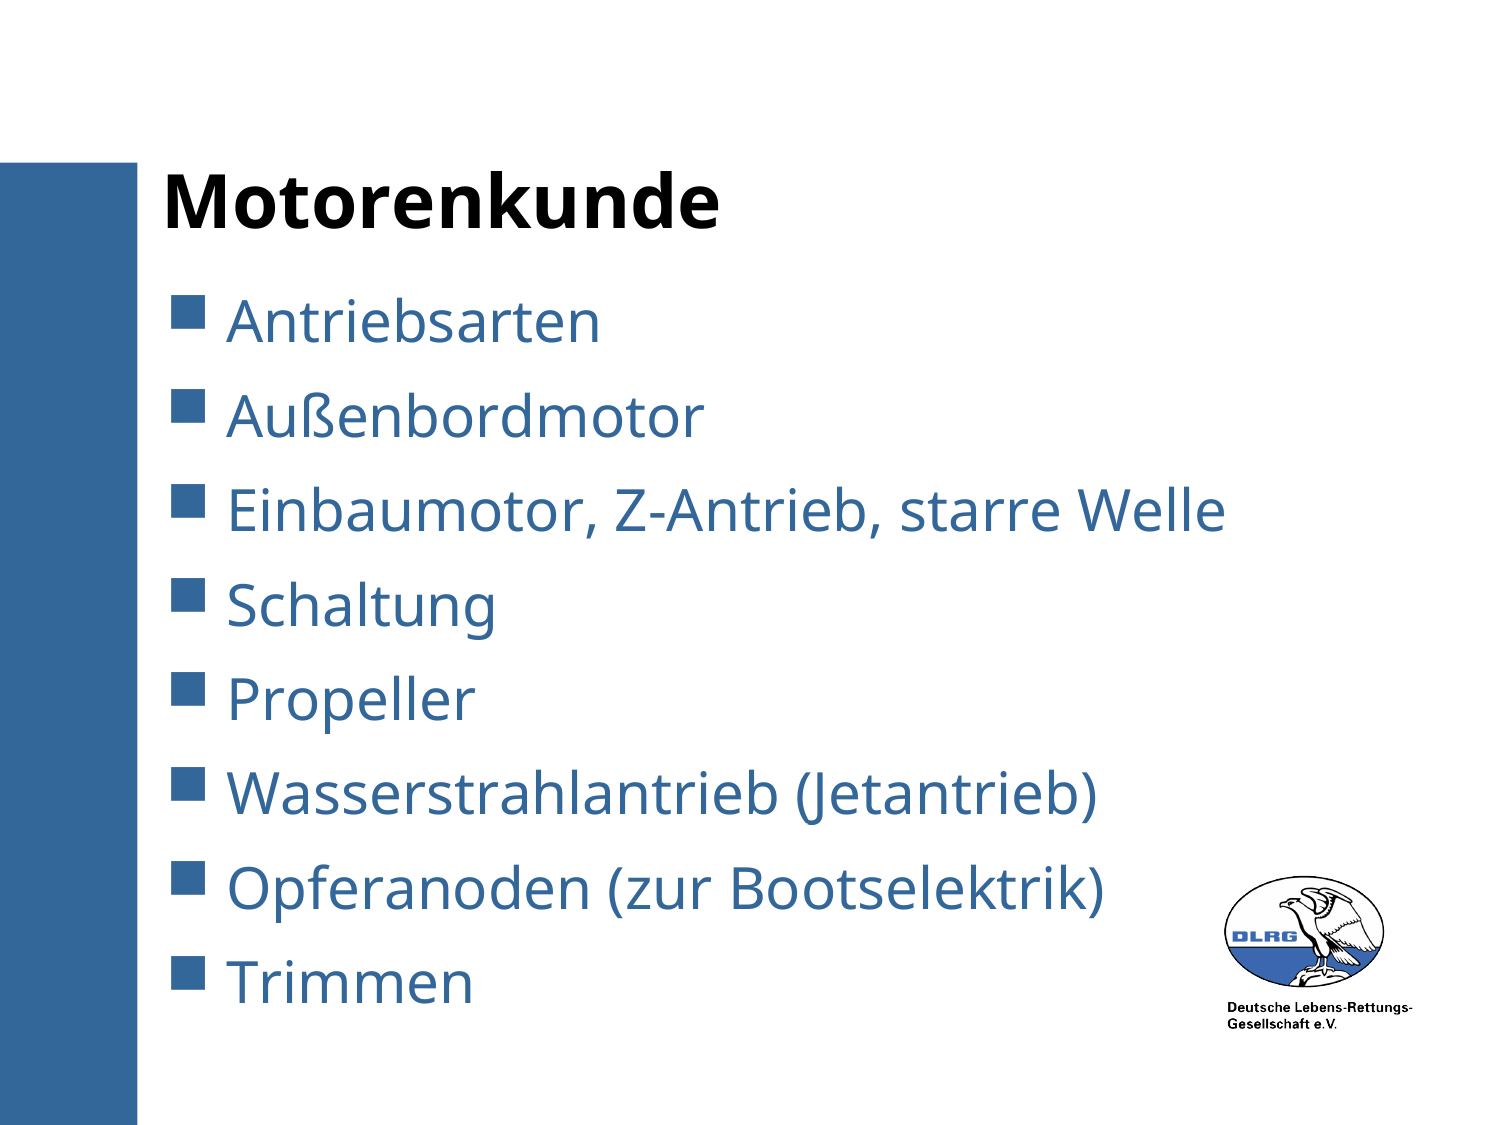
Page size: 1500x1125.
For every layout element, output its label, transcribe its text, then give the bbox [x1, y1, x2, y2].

text_box Antriebsarten Außenbordmotor Einbaumotor, Z-Antrieb, starre Welle Schaltung Propeller Wasserstrahlantrieb (Jetantrieb) Opferanoden (zur Bootselektrik) Trimmen [151, 252, 1460, 1056]
text_box Motorenkunde [147, 138, 1440, 259]
